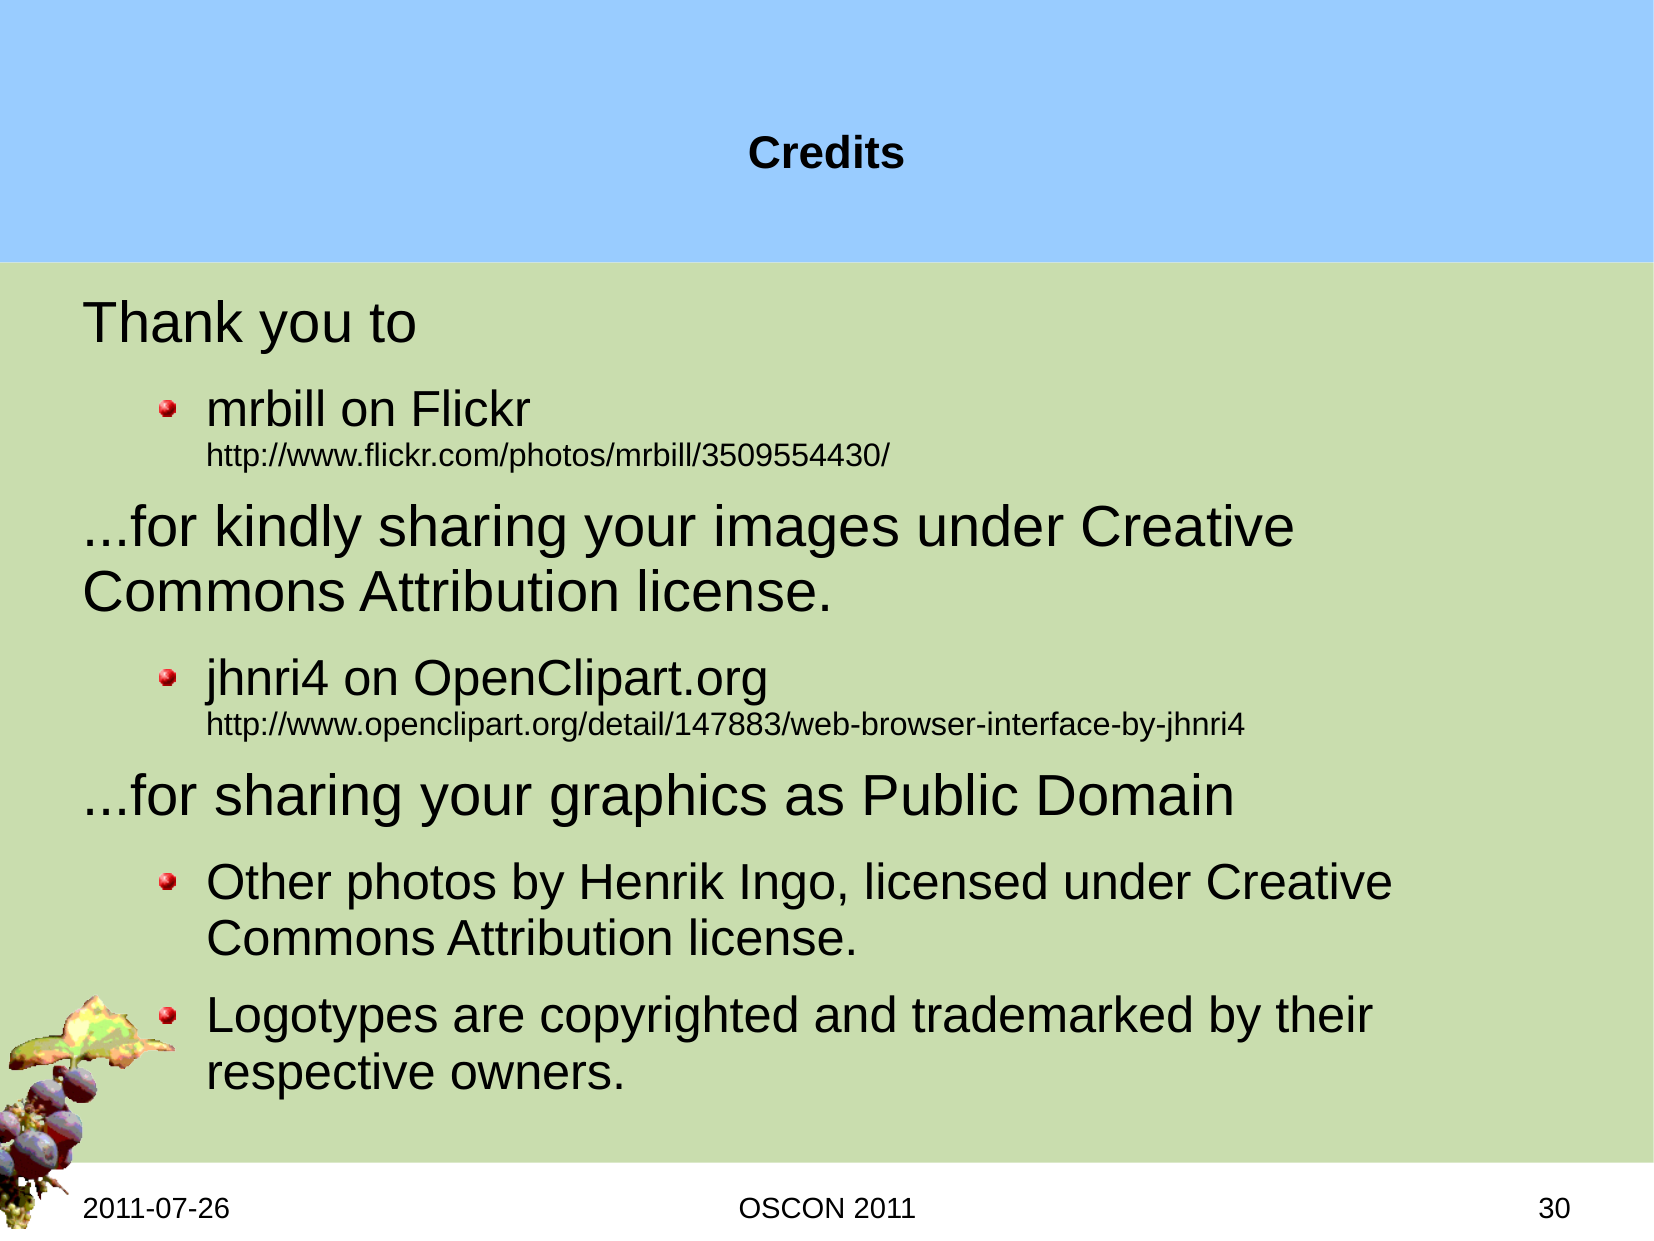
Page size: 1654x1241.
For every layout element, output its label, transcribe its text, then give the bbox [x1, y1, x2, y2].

title Credits [82, 49, 1571, 257]
picture [0, 990, 188, 1229]
list Thank you to mrbill on Flickr http://www.flickr.com/photos/mrbill/3509554430/ ...for kindly sharing your images under Creative Commons Attribution license. jhnri4 on OpenClipart.org http://www.openclipart.org/detail/147883/web-browser-interface-by-jhnri4 ...for sharing your graphics as Public Domain Other photos by Henrik Ingo, licensed under Creative Commons Attribution license. Logotypes are copyrighted and trademarked by their respective owners. [82, 290, 1571, 1109]
